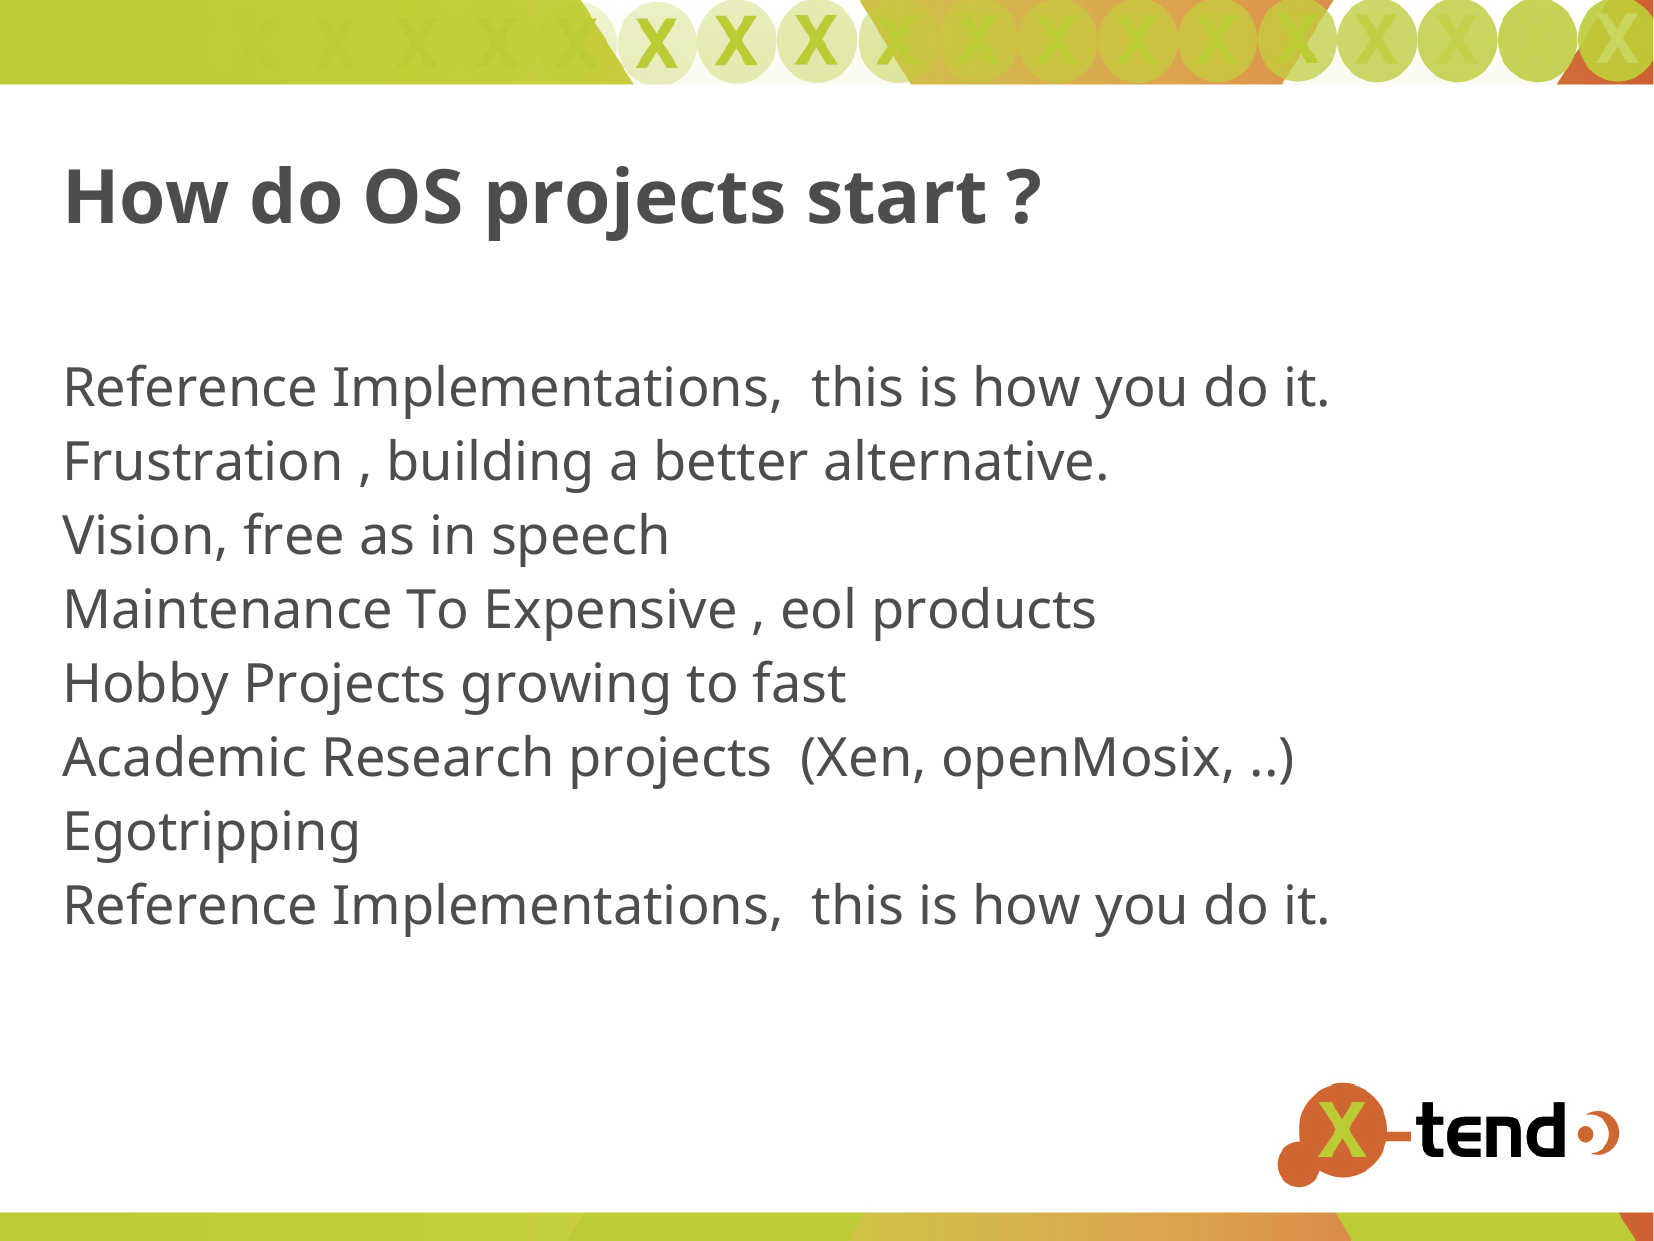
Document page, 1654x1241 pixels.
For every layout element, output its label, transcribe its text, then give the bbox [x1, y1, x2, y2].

picture [0, 0, 1654, 1241]
text_box How do OS projects start ? Reference Implementations, this is how you do it. Frustration , building a better alternative. Vision, free as in speech Maintenance To Expensive , eol products Hobby Projects growing to fast Academic Research projects (Xen, openMosix, ..) Egotripping Reference Implementations, this is how you do it. [47, 135, 1475, 1241]
